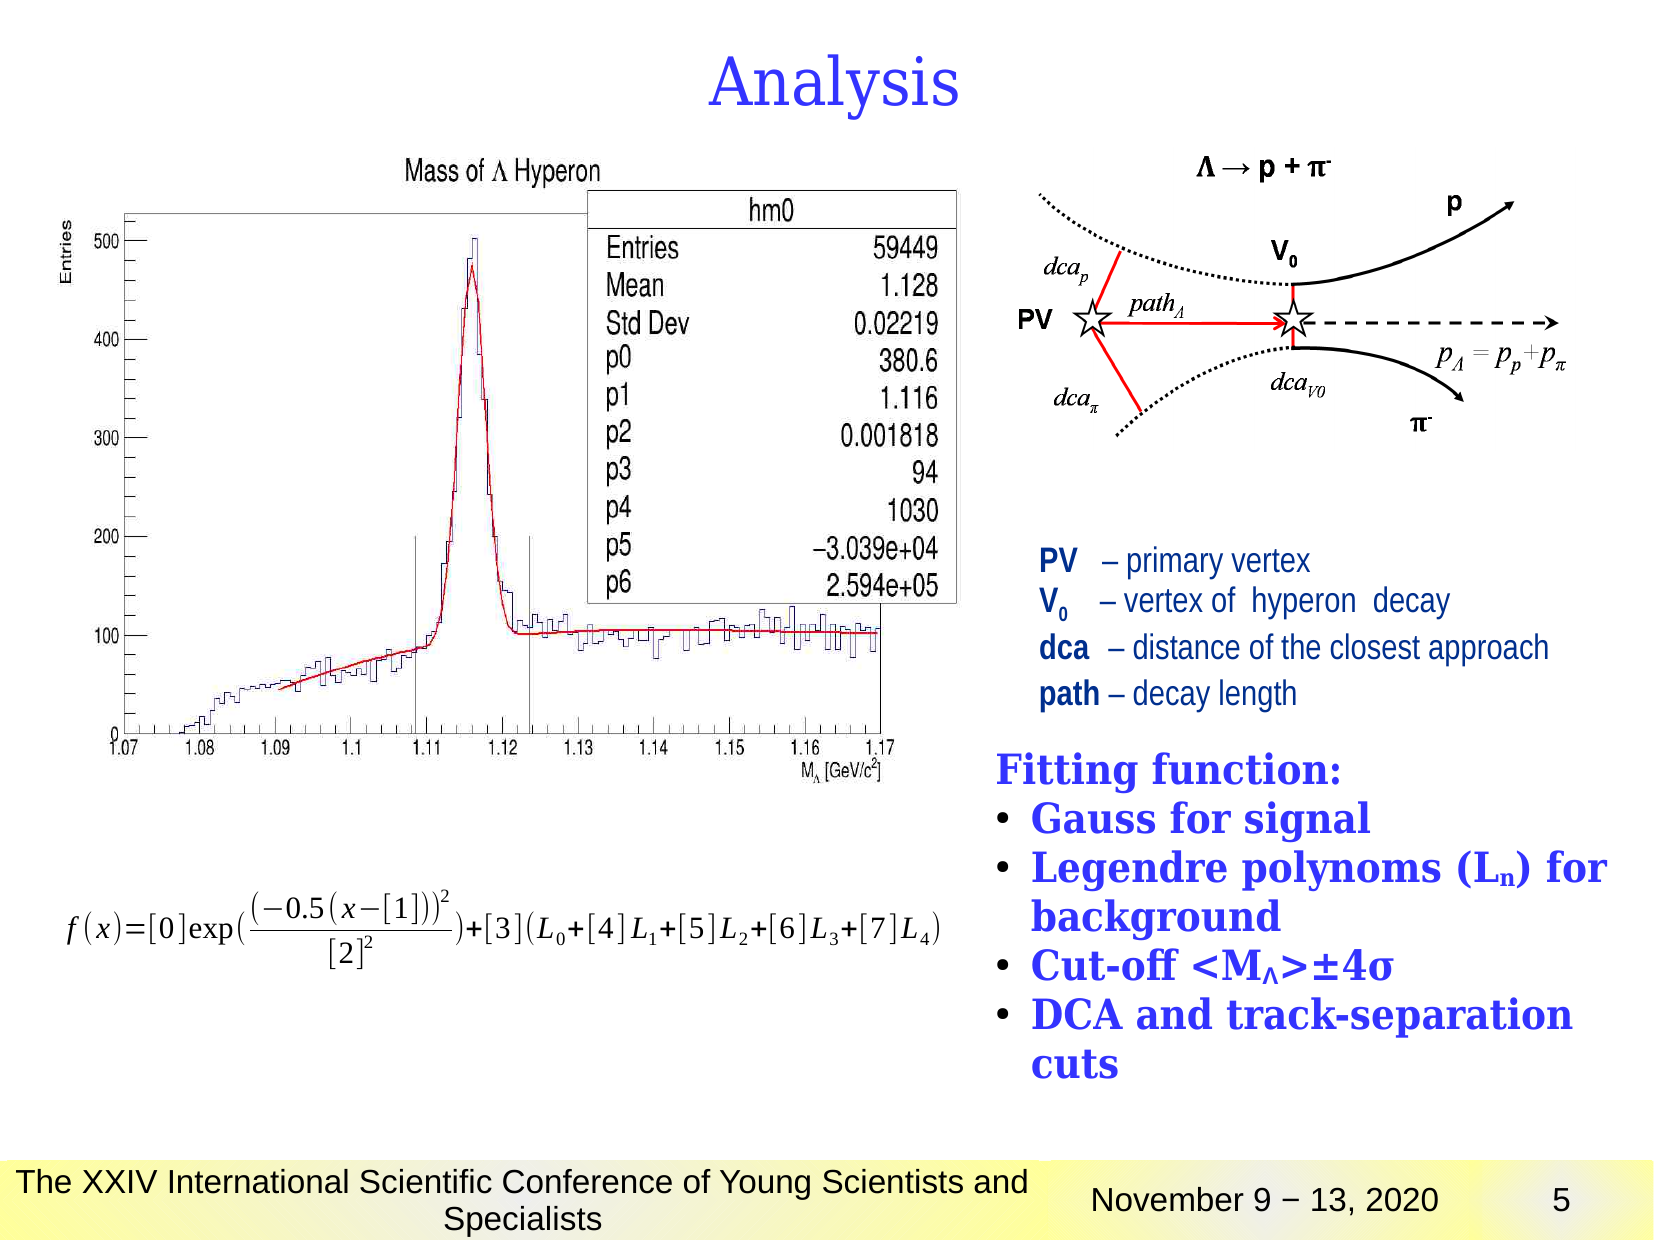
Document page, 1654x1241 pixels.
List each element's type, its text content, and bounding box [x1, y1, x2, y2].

chart [59, 885, 948, 972]
text_box The XXIV International Scientific Conference of Young Scientists and Specialists [0, 1160, 1047, 1240]
text_box November 9 − 13, 2020 [1047, 1160, 1469, 1240]
title Analysis [59, 0, 1576, 185]
text_box PV – primary vertex V0 – vertex of hyperon decay dca – distance of the closest approach path – decay length [1008, 531, 1565, 721]
text_box Fitting function: Gauss for signal Legendre polynoms (Ln) for background Cut-off <MΛ>±4σ DCA and track-separation cuts [980, 738, 1654, 1123]
text_box 5 [1469, 1160, 1654, 1240]
picture [1013, 147, 1576, 451]
picture [29, 149, 975, 798]
